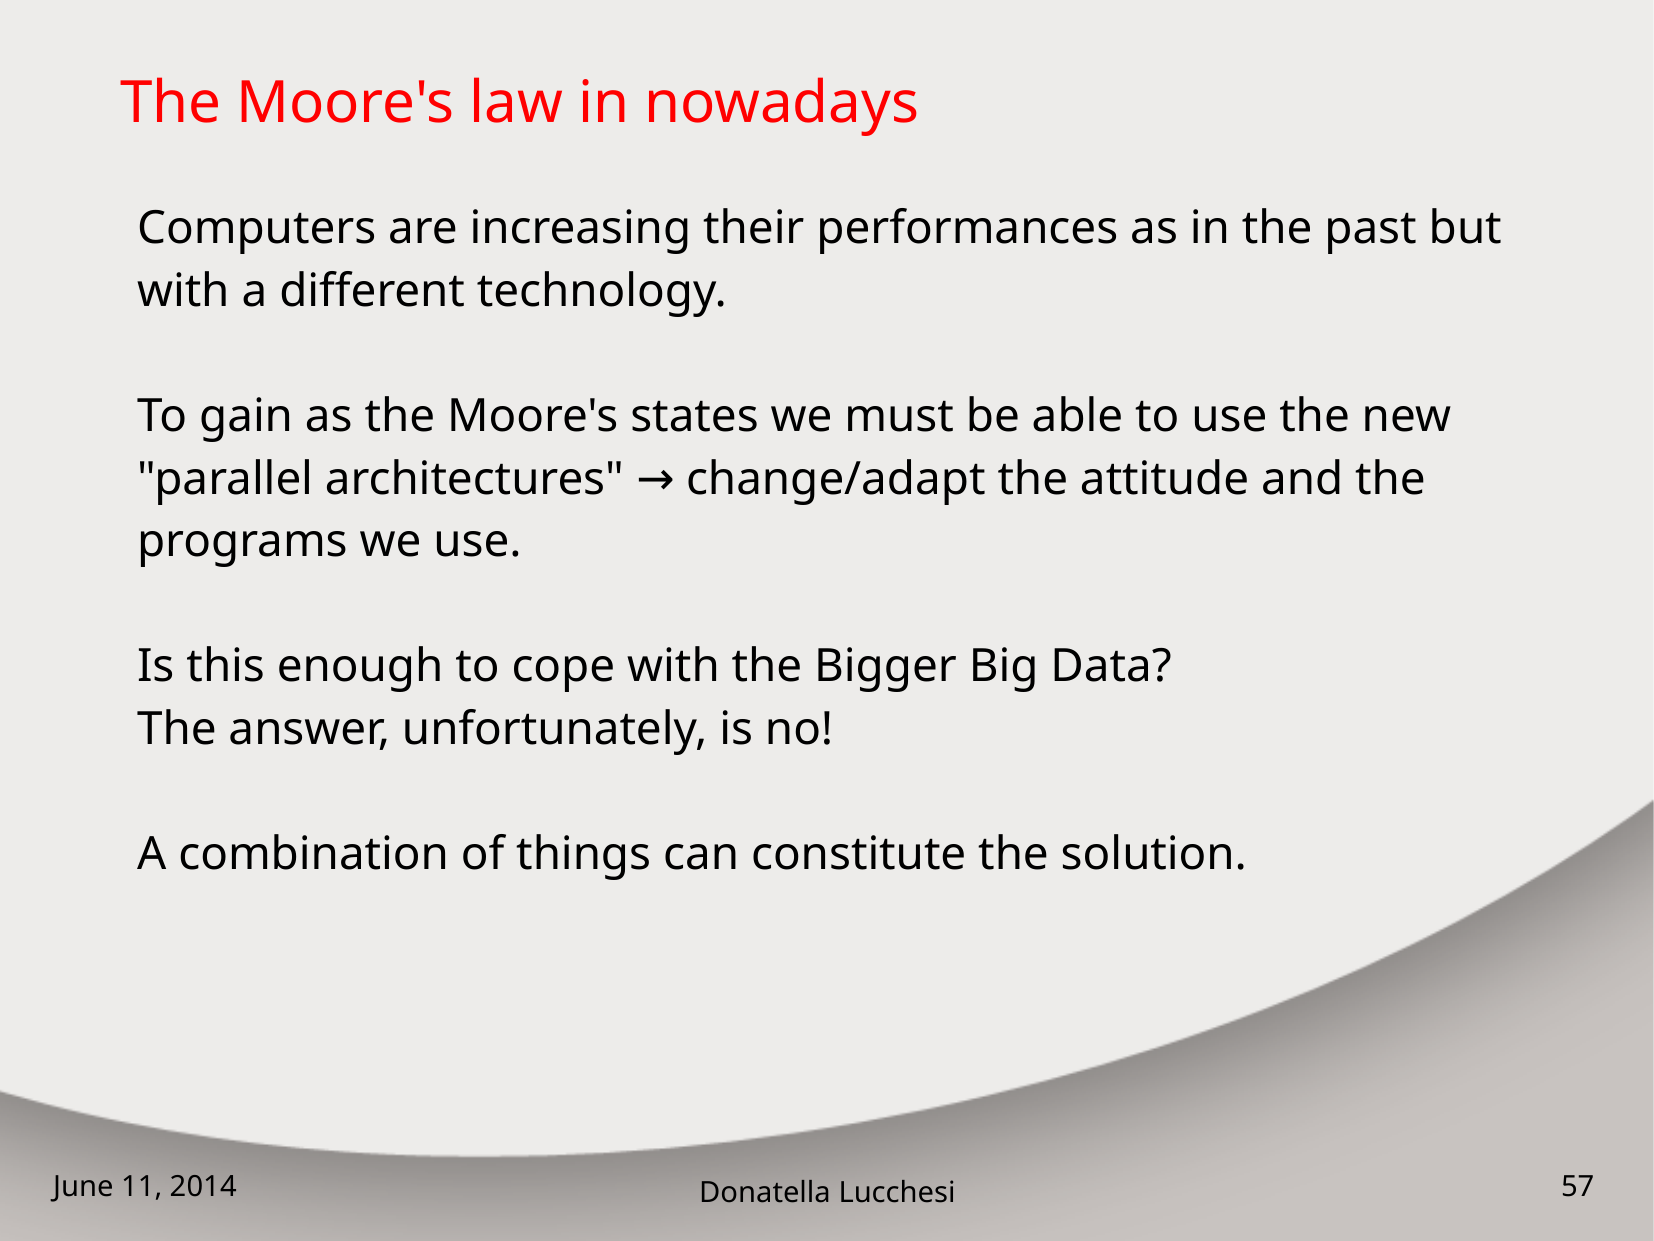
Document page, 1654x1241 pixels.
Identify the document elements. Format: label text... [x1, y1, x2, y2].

text_box The Moore's law in nowadays [105, 53, 938, 150]
text_box Computers are increasing their performances as in the past but with a different technology. To gain as the Moore's states we must be able to use the new "parallel architectures" → change/adapt the attitude and the programs we use. Is this enough to cope with the Bigger Big Data? The answer, unfortunately, is no! A combination of things can constitute the solution. [122, 187, 1509, 905]
picture [0, 0, 1654, 1241]
